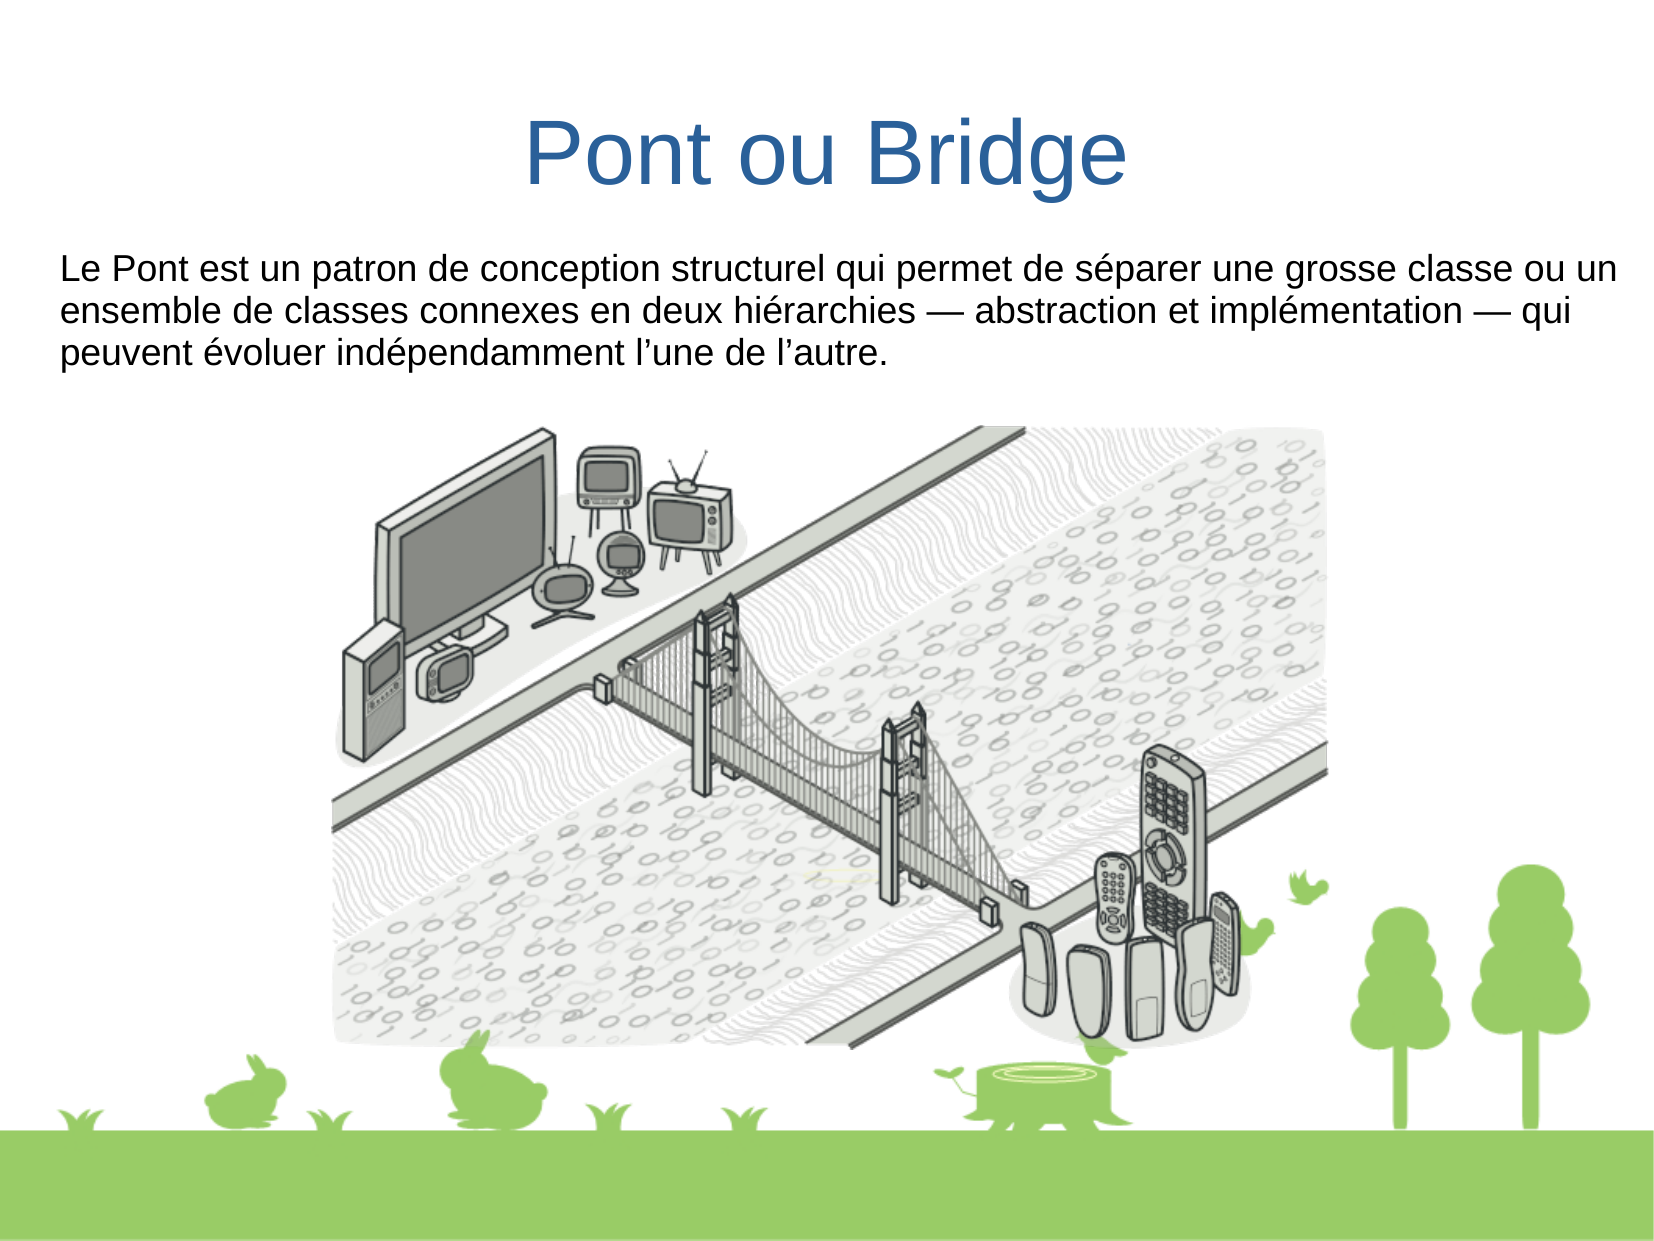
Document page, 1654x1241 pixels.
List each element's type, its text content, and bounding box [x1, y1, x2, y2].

title Pont ou Bridge [82, 49, 1571, 240]
picture [0, 0, 1654, 1241]
text_box Le Pont est un patron de conception structurel qui permet de séparer une grosse classe ou un ensemble de classes connexes en deux hiérarchies — abstraction et implémentation — qui peuvent évoluer indépendamment l’une de l’autre. [45, 240, 1633, 381]
